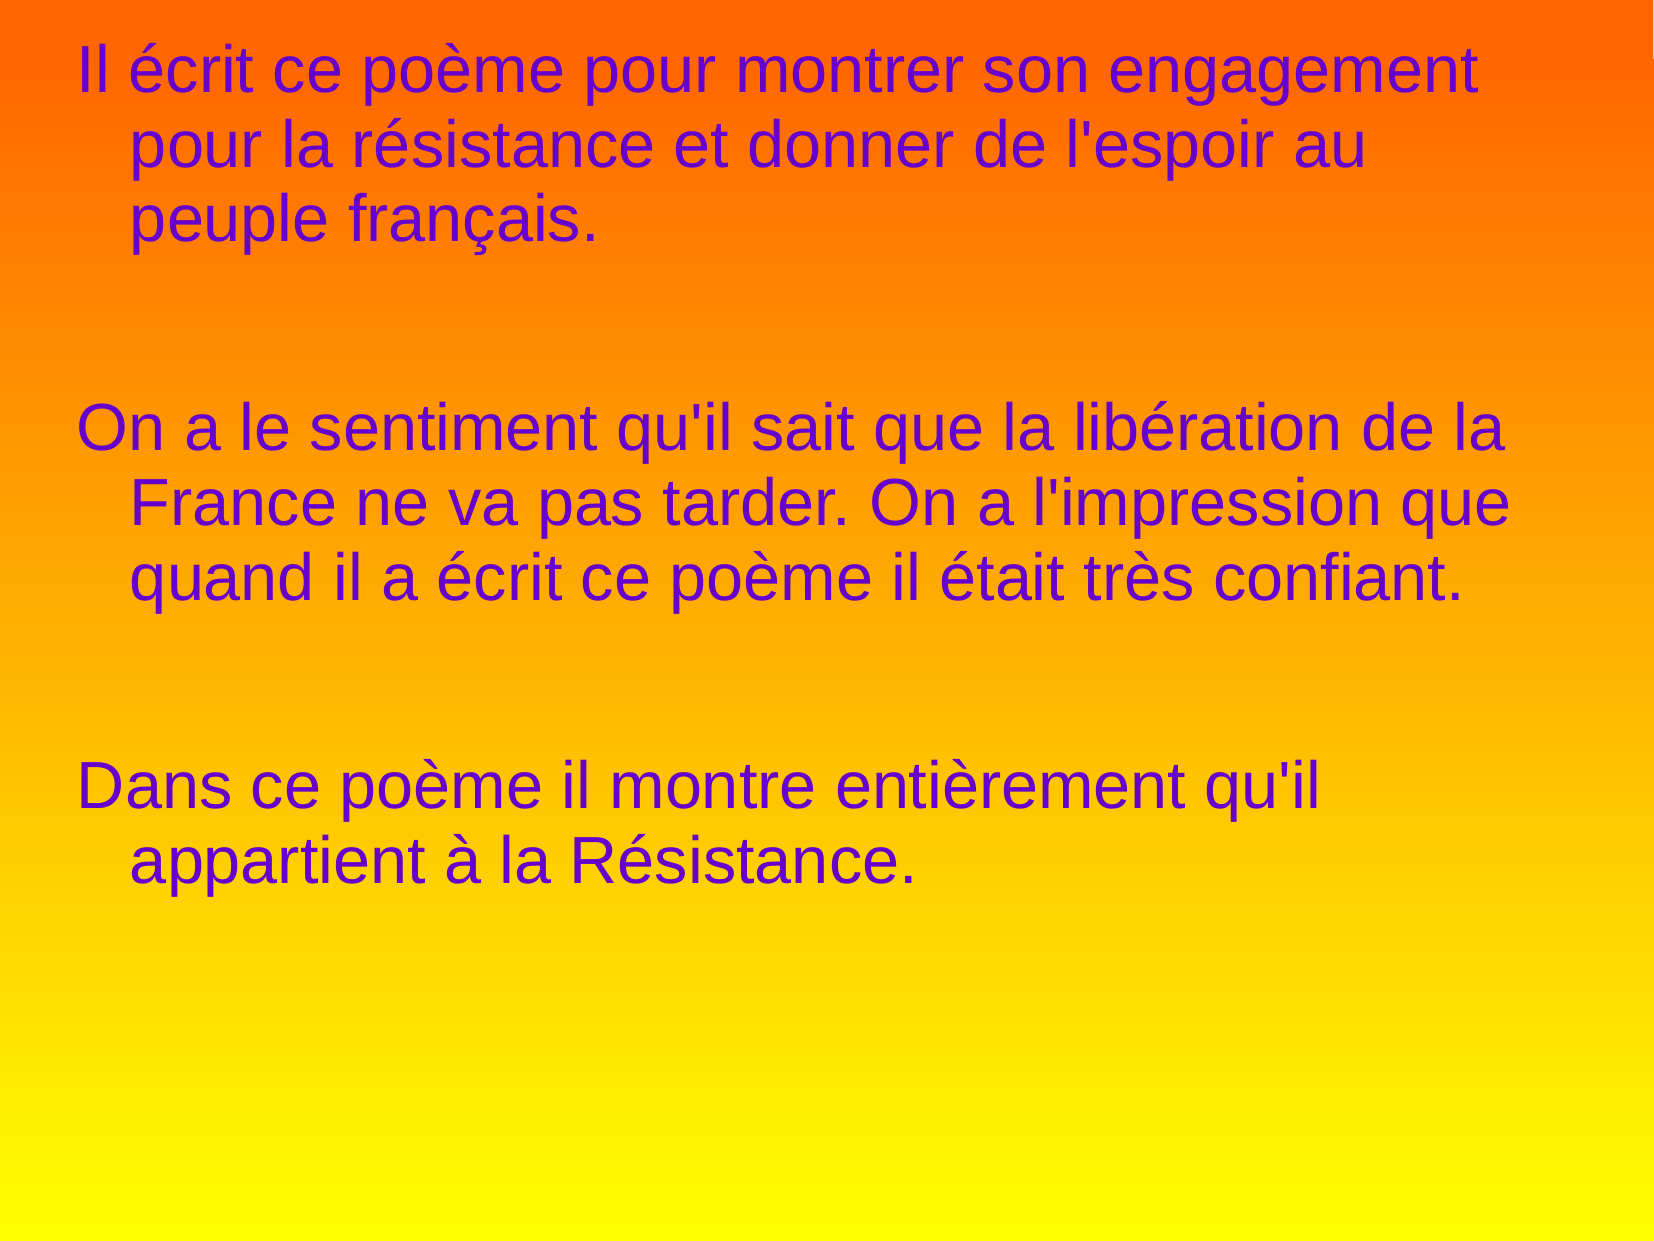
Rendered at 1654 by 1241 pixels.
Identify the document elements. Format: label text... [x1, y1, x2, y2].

list Il écrit ce poème pour montrer son engagement pour la résistance et donner de l'espoir au peuple français. On a le sentiment qu'il sait que la libération de la France ne va pas tarder. On a l'impression que quand il a écrit ce poème il était très confiant. Dans ce poème il montre entièrement qu'il appartient à la Résistance. [59, 31, 1548, 1134]
